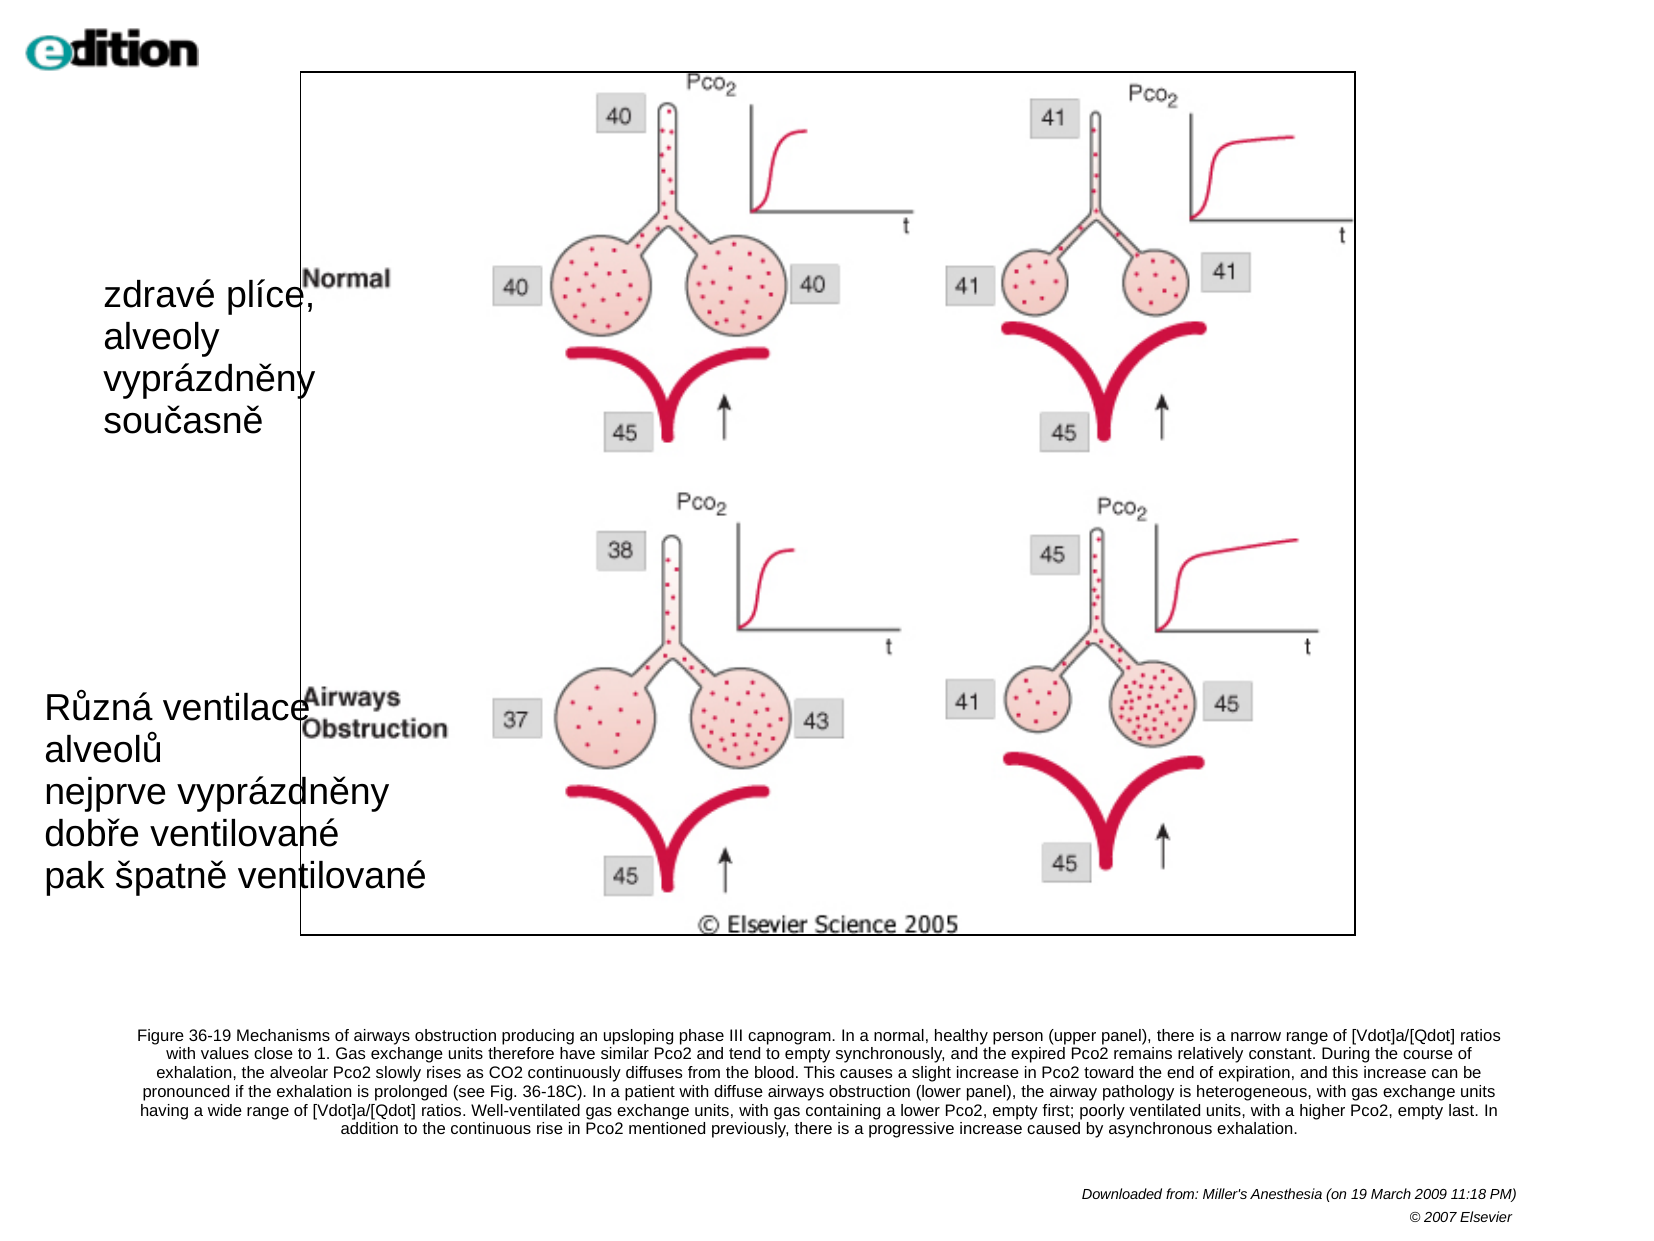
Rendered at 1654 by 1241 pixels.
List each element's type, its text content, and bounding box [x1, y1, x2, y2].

text_box Různá ventilace alveolů nejprve vyprázdněny dobře ventilované pak špatně ventilované [29, 679, 443, 905]
picture [19, 20, 199, 78]
text_box © 2007 Elsevier [723, 1201, 1531, 1234]
text_box Downloaded from: Miller's Anesthesia (on 19 March 2009 11:18 PM) [724, 1178, 1532, 1211]
text_box Figure 36-19 Mechanisms of airways obstruction producing an upsloping phase III capnogram. In a normal, healthy person (upper panel), there is a narrow range of [Vdot]a/[Qdot] ratios with values close to 1. Gas exchange units therefore have similar Pco2 and tend to empty synchronously, and the expired Pco2 remains relatively constant. During the course of exhalation, the alveolar Pco2 slowly rises as CO2 continuously diffuses from the blood. This causes a slight increase in Pco2 toward the end of expiration, and this increase can be pronounced if the exhalation is prolonged (see Fig. 36-18C). In a patient with diffuse airways obstruction (lower panel), the airway pathology is heterogeneous, with gas exchange units having a wide range of [Vdot]a/[Qdot] ratios. Well-ventilated gas exchange units, with gas containing a lower Pco2, empty first; poorly ventilated units, with a higher Pco2, empty last. In addition to the continuous rise in Pco2 mentioned previously, there is a progressive increase caused by asynchronous exhalation. [110, 1018, 1530, 1147]
text_box zdravé plíce, alveoly vyprázdněny současně [88, 265, 414, 449]
picture [301, 72, 1355, 935]
